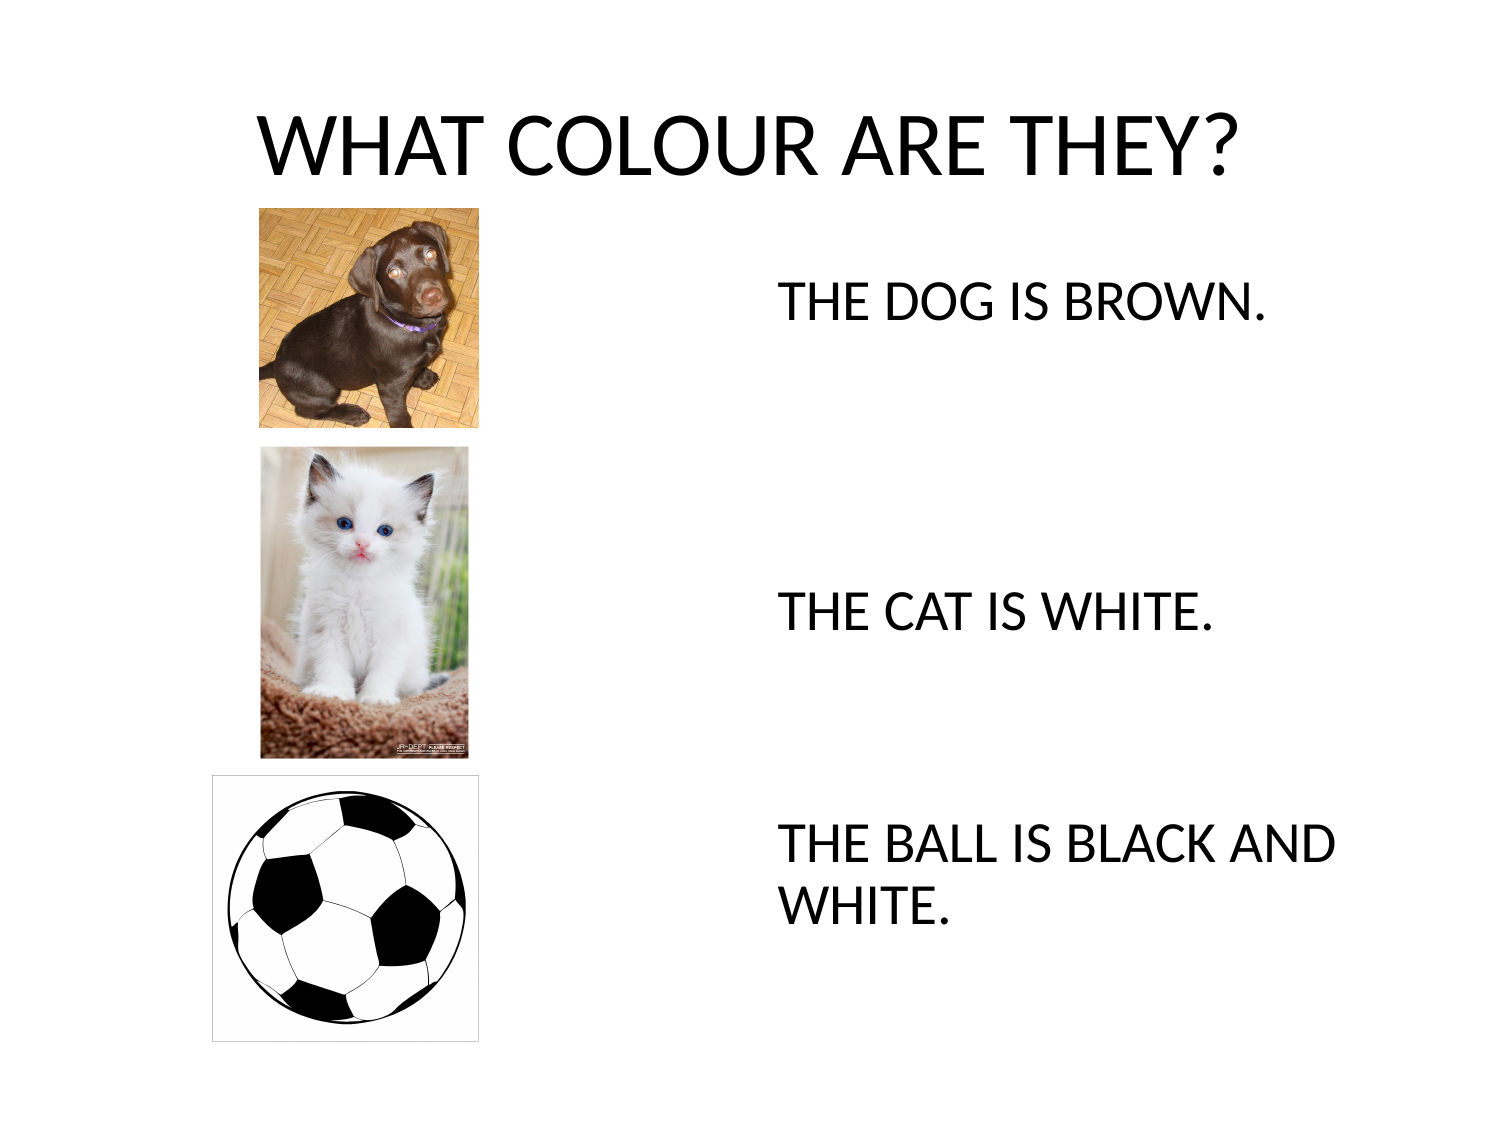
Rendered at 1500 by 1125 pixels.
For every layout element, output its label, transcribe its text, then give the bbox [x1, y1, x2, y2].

picture [258, 444, 471, 761]
list THE DOG IS BROWN. THE CAT IS WHITE. THE BALL IS BLACK AND WHITE. [762, 262, 1426, 1005]
picture [212, 775, 479, 1042]
title WHAT COLOUR ARE THEY? [75, 45, 1426, 233]
picture [259, 208, 479, 428]
